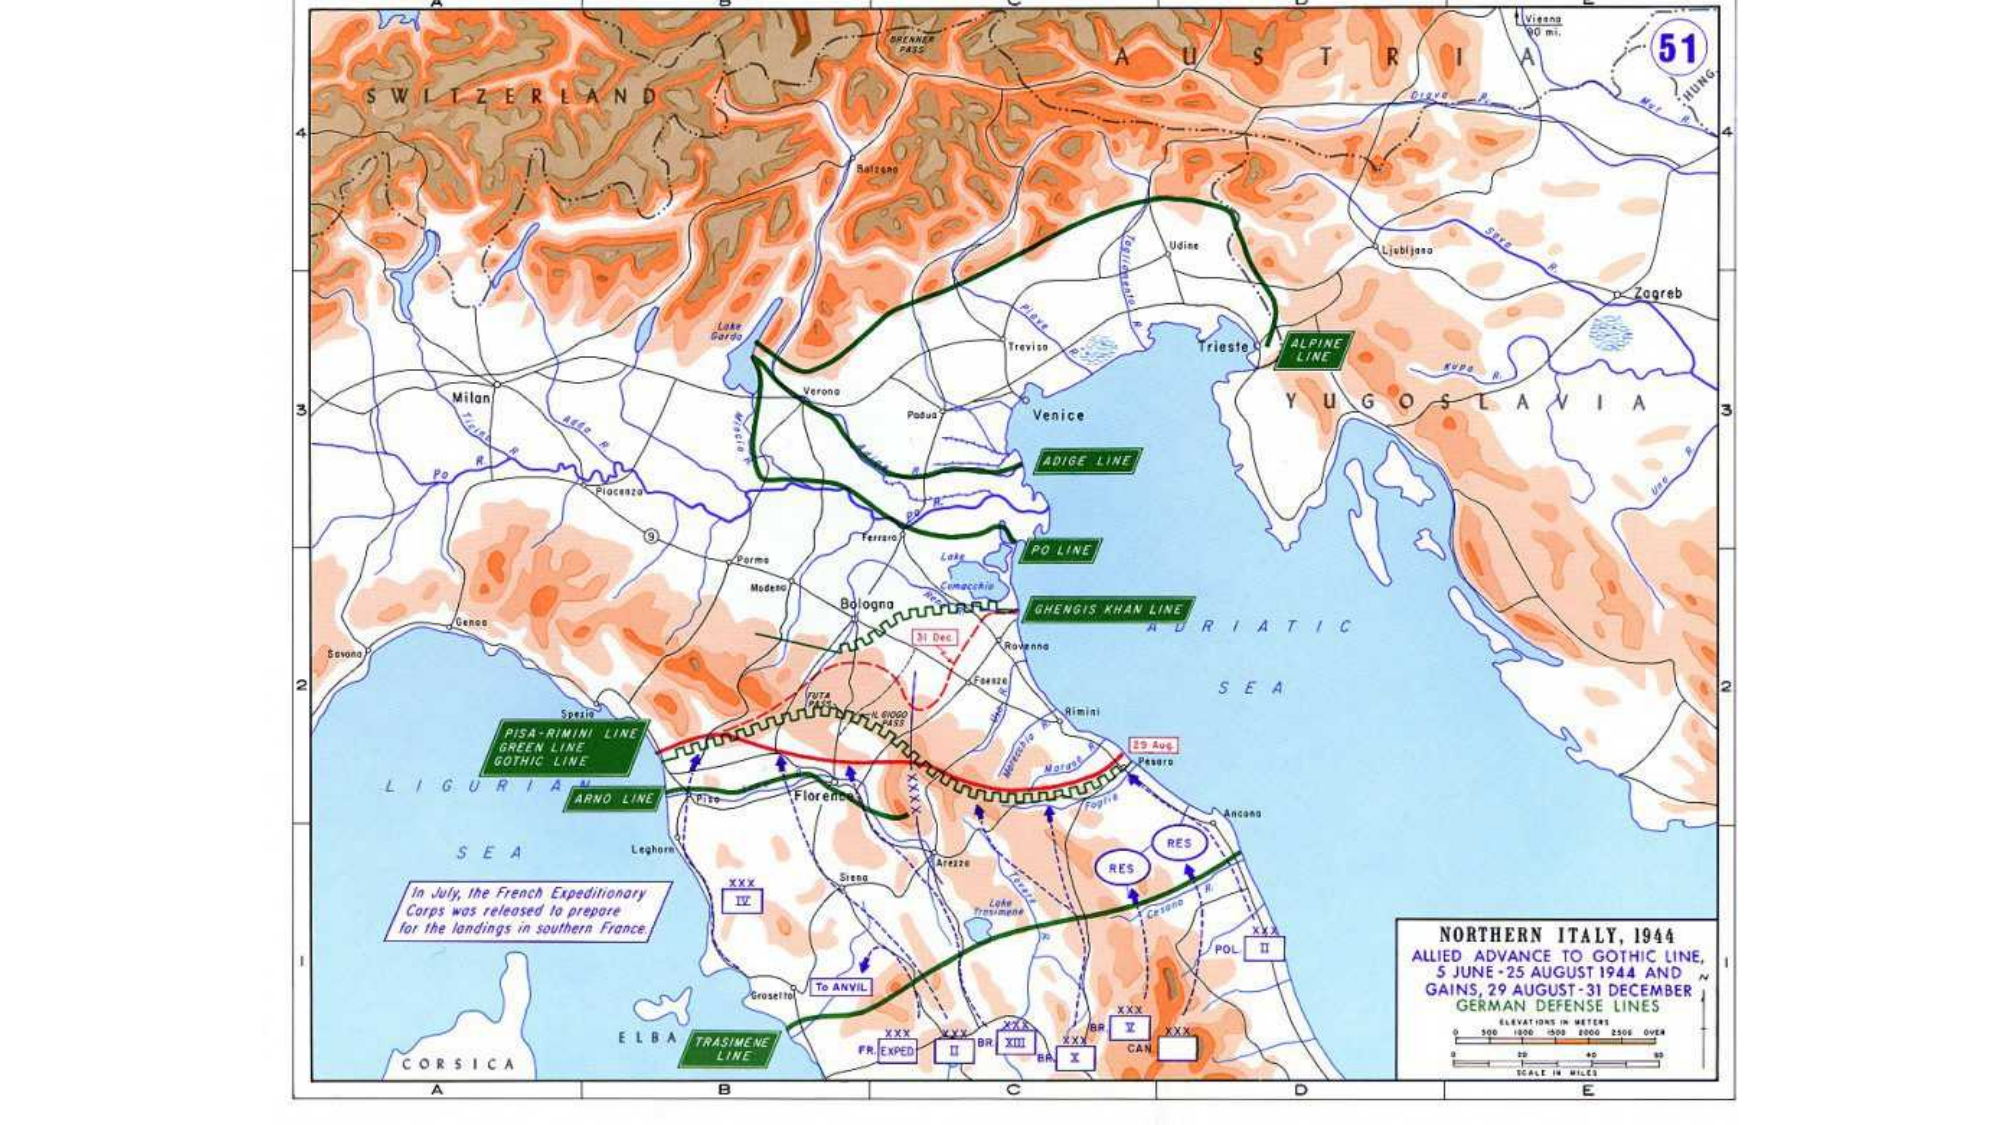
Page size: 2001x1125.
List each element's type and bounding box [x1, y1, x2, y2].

picture [262, 0, 1738, 1125]
